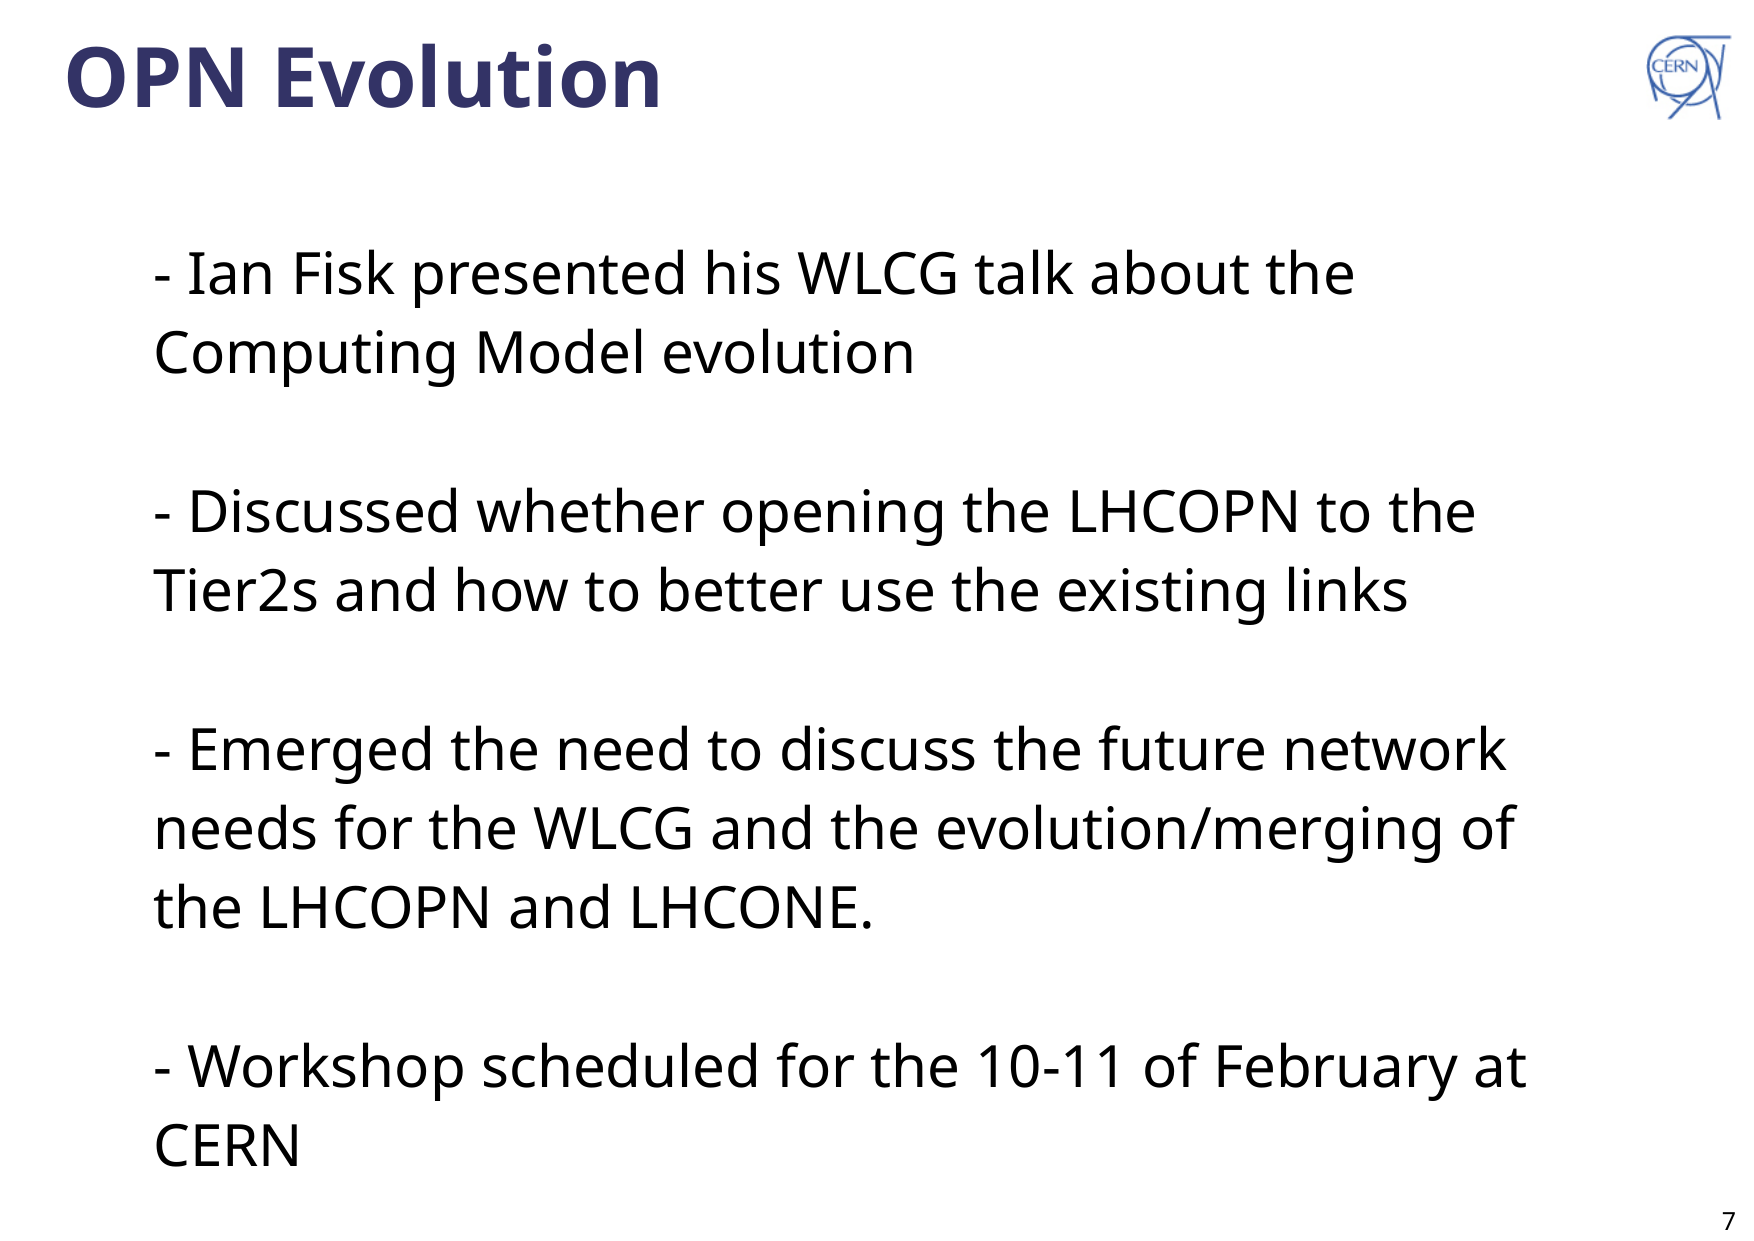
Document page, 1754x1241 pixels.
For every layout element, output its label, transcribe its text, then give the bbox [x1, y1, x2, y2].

picture [1646, 34, 1732, 120]
title OPN Evolution [63, 0, 1621, 166]
text_box - Ian Fisk presented his WLCG talk about the Computing Model evolution - Discussed whether opening the LHCOPN to the Tier2s and how to better use the existing links - Emerged the need to discuss the future network needs for the WLCG and the evolution/merging of the LHCOPN and LHCONE. - Workshop scheduled for the 10-11 of February at CERN [138, 225, 1617, 1160]
